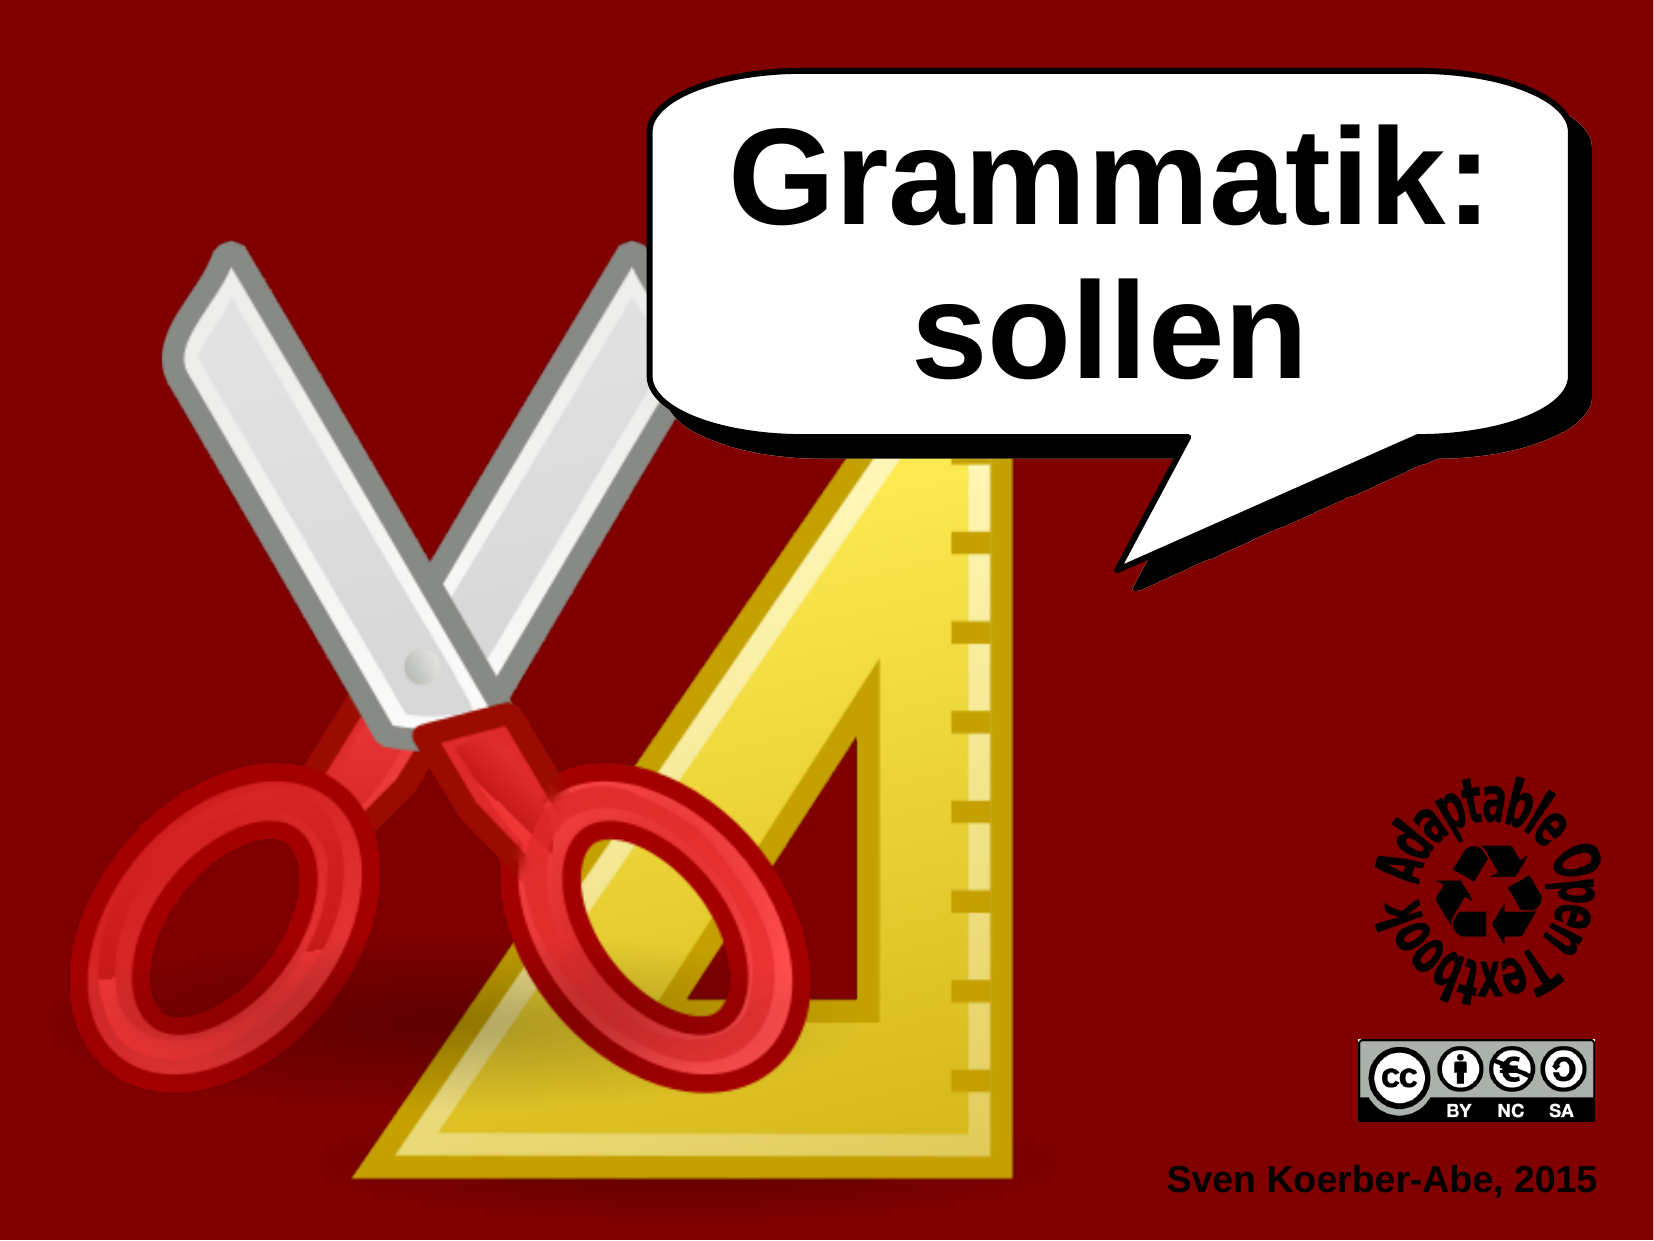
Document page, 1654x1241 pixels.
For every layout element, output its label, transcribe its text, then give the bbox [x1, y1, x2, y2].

picture [1370, 773, 1607, 1010]
picture [5, 171, 1081, 1241]
text_box Grammatik: sollen [649, 70, 1571, 571]
text_box Sven Koerber-Abe, 2015 [1104, 1151, 1613, 1211]
picture [1358, 1039, 1595, 1123]
